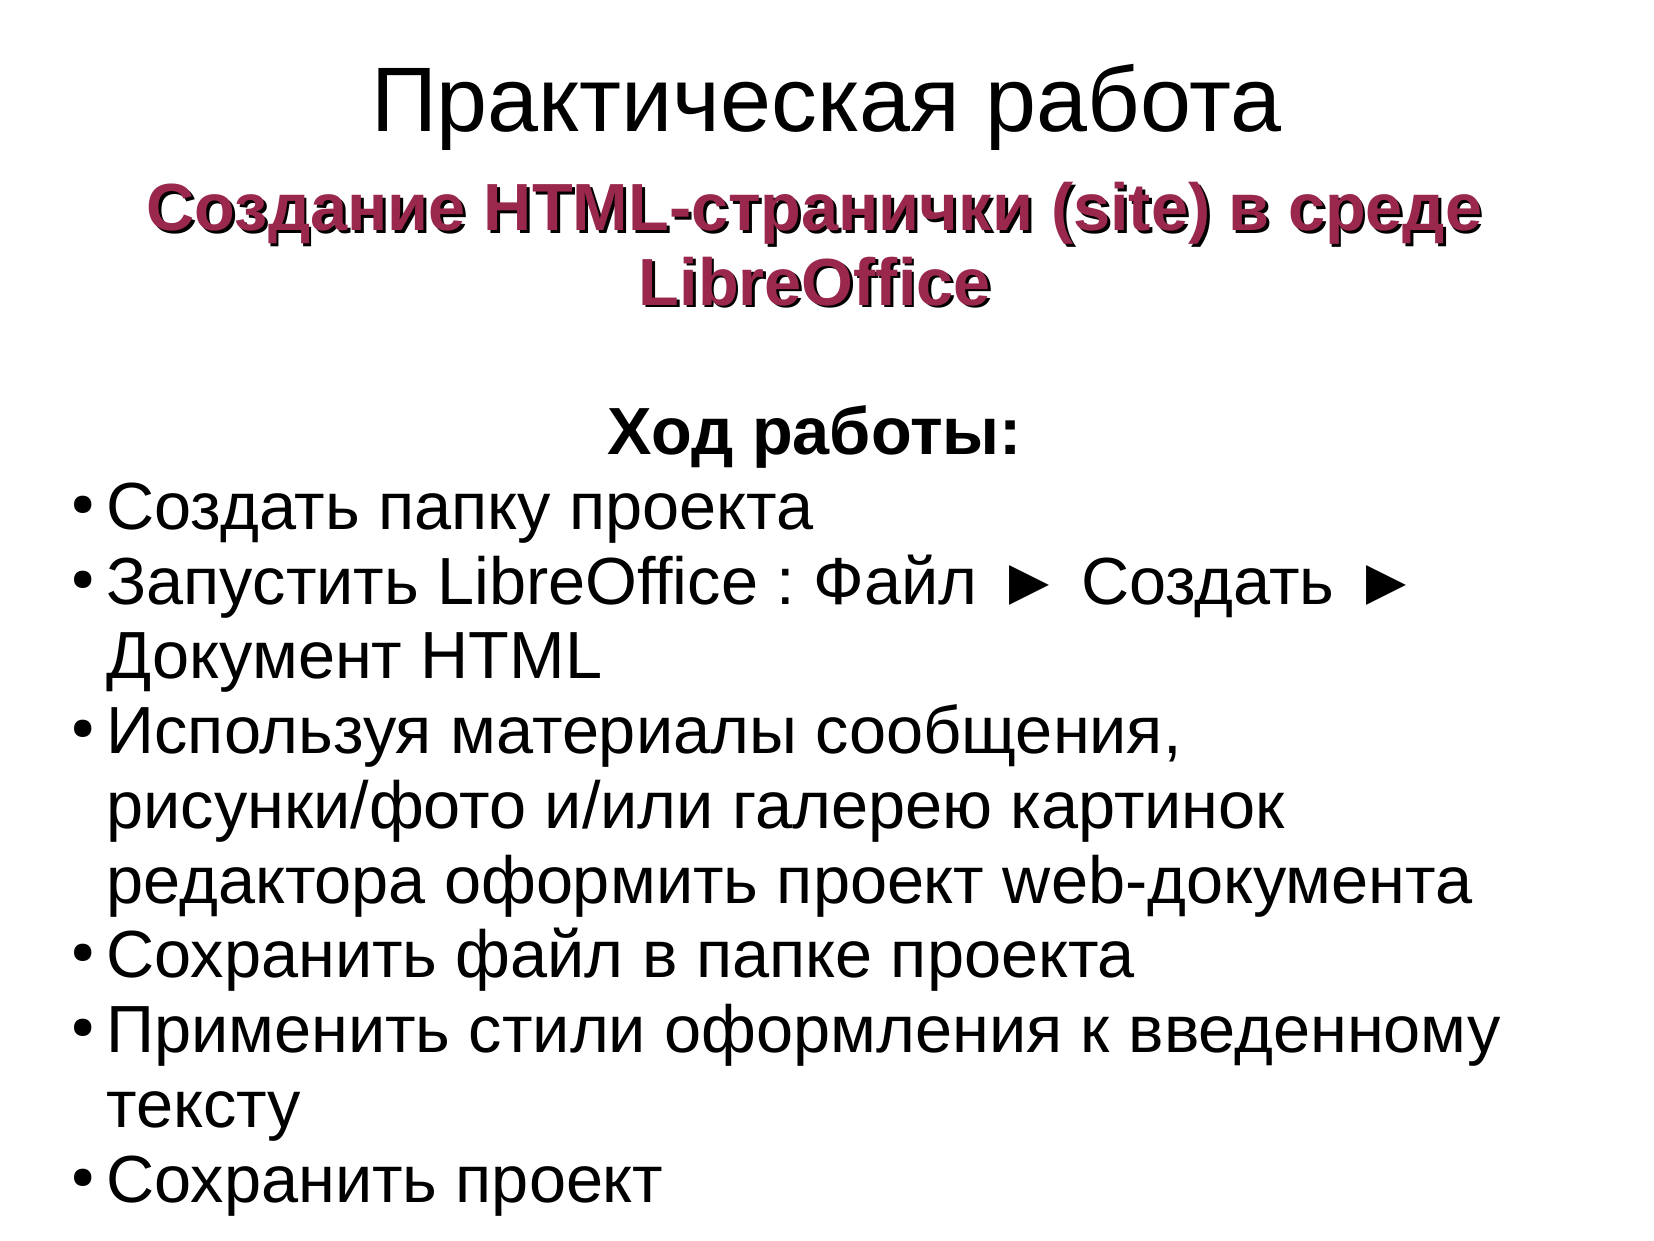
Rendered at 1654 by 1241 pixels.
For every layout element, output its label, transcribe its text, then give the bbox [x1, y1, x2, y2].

title Практическая работа [82, 0, 1571, 204]
subtitle Создание HTML-странички (site) в среде LibreOffice Ход работы: Создать папку проекта Запустить LibreOffice : Файл ► Создать ► Документ HTML Используя материалы сообщения, рисунки/фото и/или галерею картинок редактора оформить проект web-документа Сохранить файл в папке проекта Применить стили оформления к введенному тексту Сохранить проект [70, 169, 1560, 1217]
